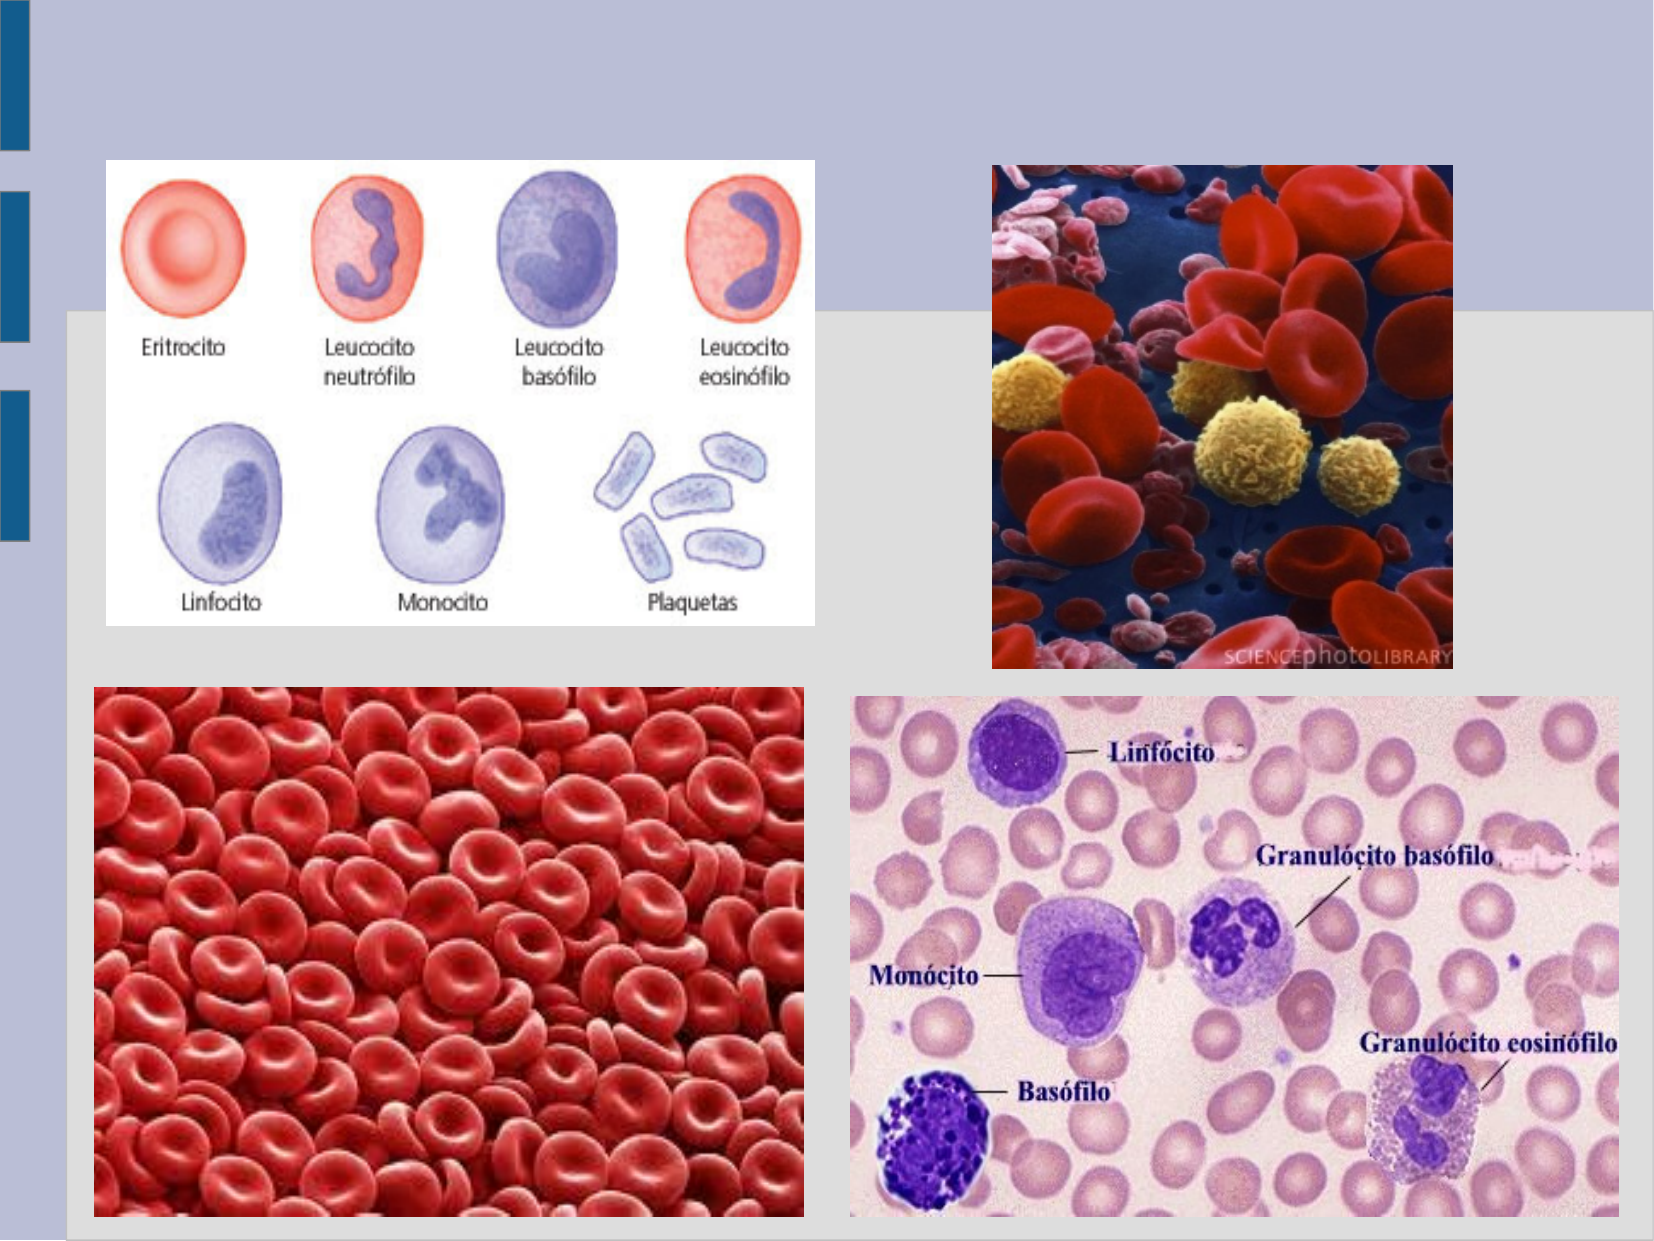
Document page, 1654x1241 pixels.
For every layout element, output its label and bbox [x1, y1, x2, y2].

picture [106, 160, 815, 626]
picture [992, 165, 1453, 669]
picture [850, 696, 1619, 1217]
picture [94, 687, 804, 1217]
